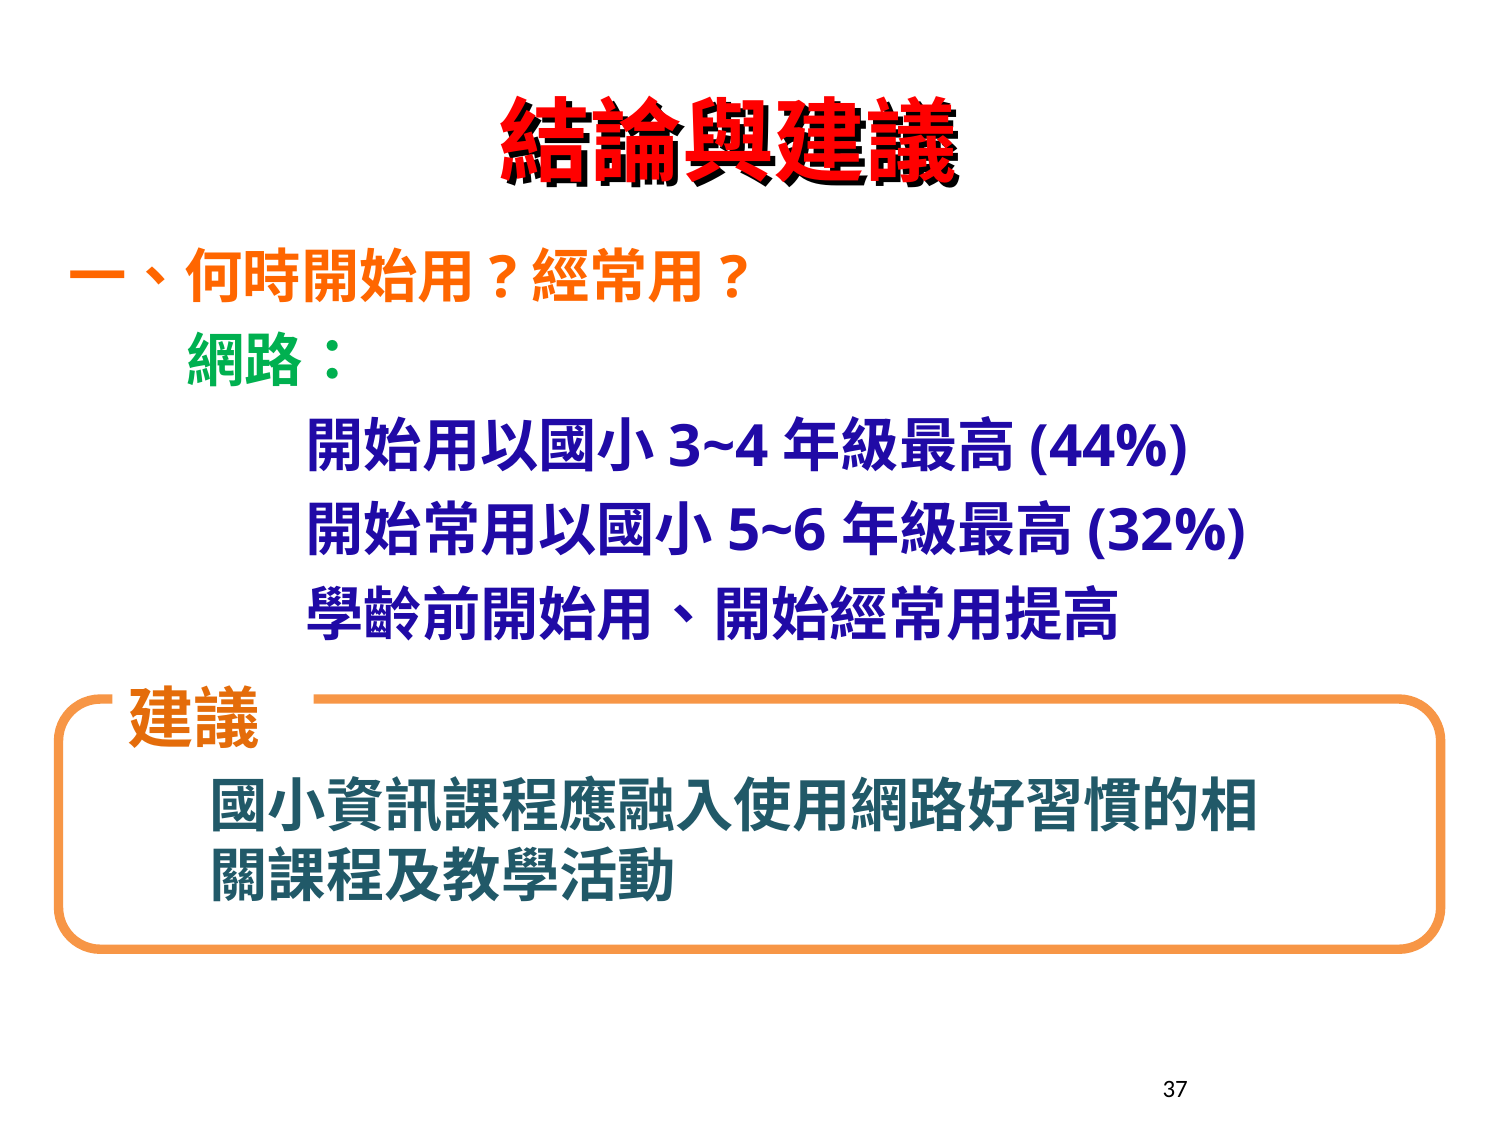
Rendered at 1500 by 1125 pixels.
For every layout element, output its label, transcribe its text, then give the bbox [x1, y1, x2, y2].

text_box 建議 [112, 668, 314, 738]
text_box [58, 699, 1441, 950]
text_box 國小資訊課程應融入使用網路好習慣的相關課程及教學活動 [194, 760, 1329, 918]
text_box 37 [1147, 1065, 1498, 1125]
list 一、何時開始用?經常用? 網路： 開始用以國小3~4年級最高(44%) 開始常用以國小5~6年級最高(32%) 學齡前開始用、開始經常用提高 [53, 231, 1459, 1071]
title 結論與建議 [53, 44, 1404, 231]
